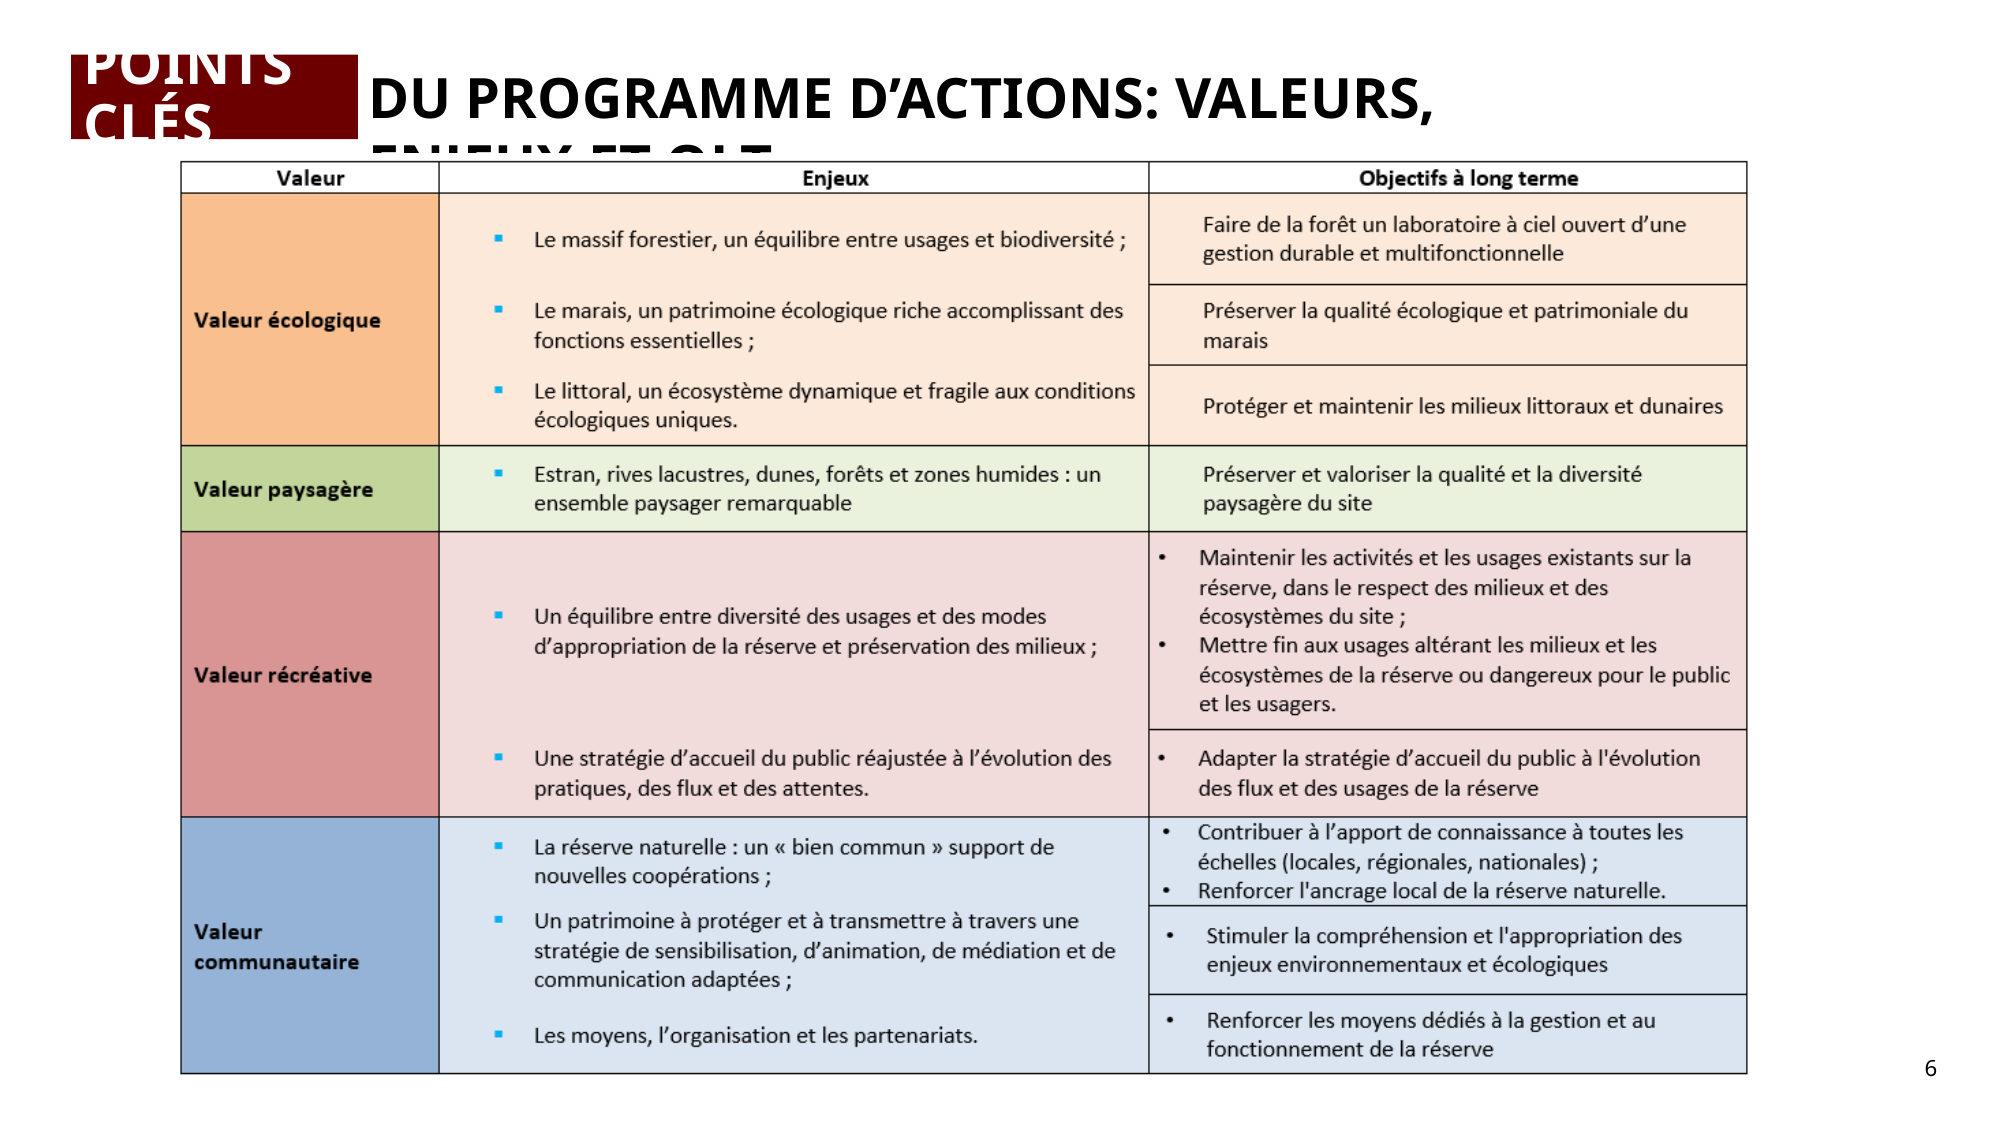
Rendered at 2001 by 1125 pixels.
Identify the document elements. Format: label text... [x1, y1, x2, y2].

text_box du programme d’actions: Valeurs, enjeux et OLT [351, 54, 1514, 139]
picture [171, 153, 1760, 1084]
title Points clés [71, 54, 358, 140]
slide_number <numéro> [1894, 1059, 1967, 1084]
